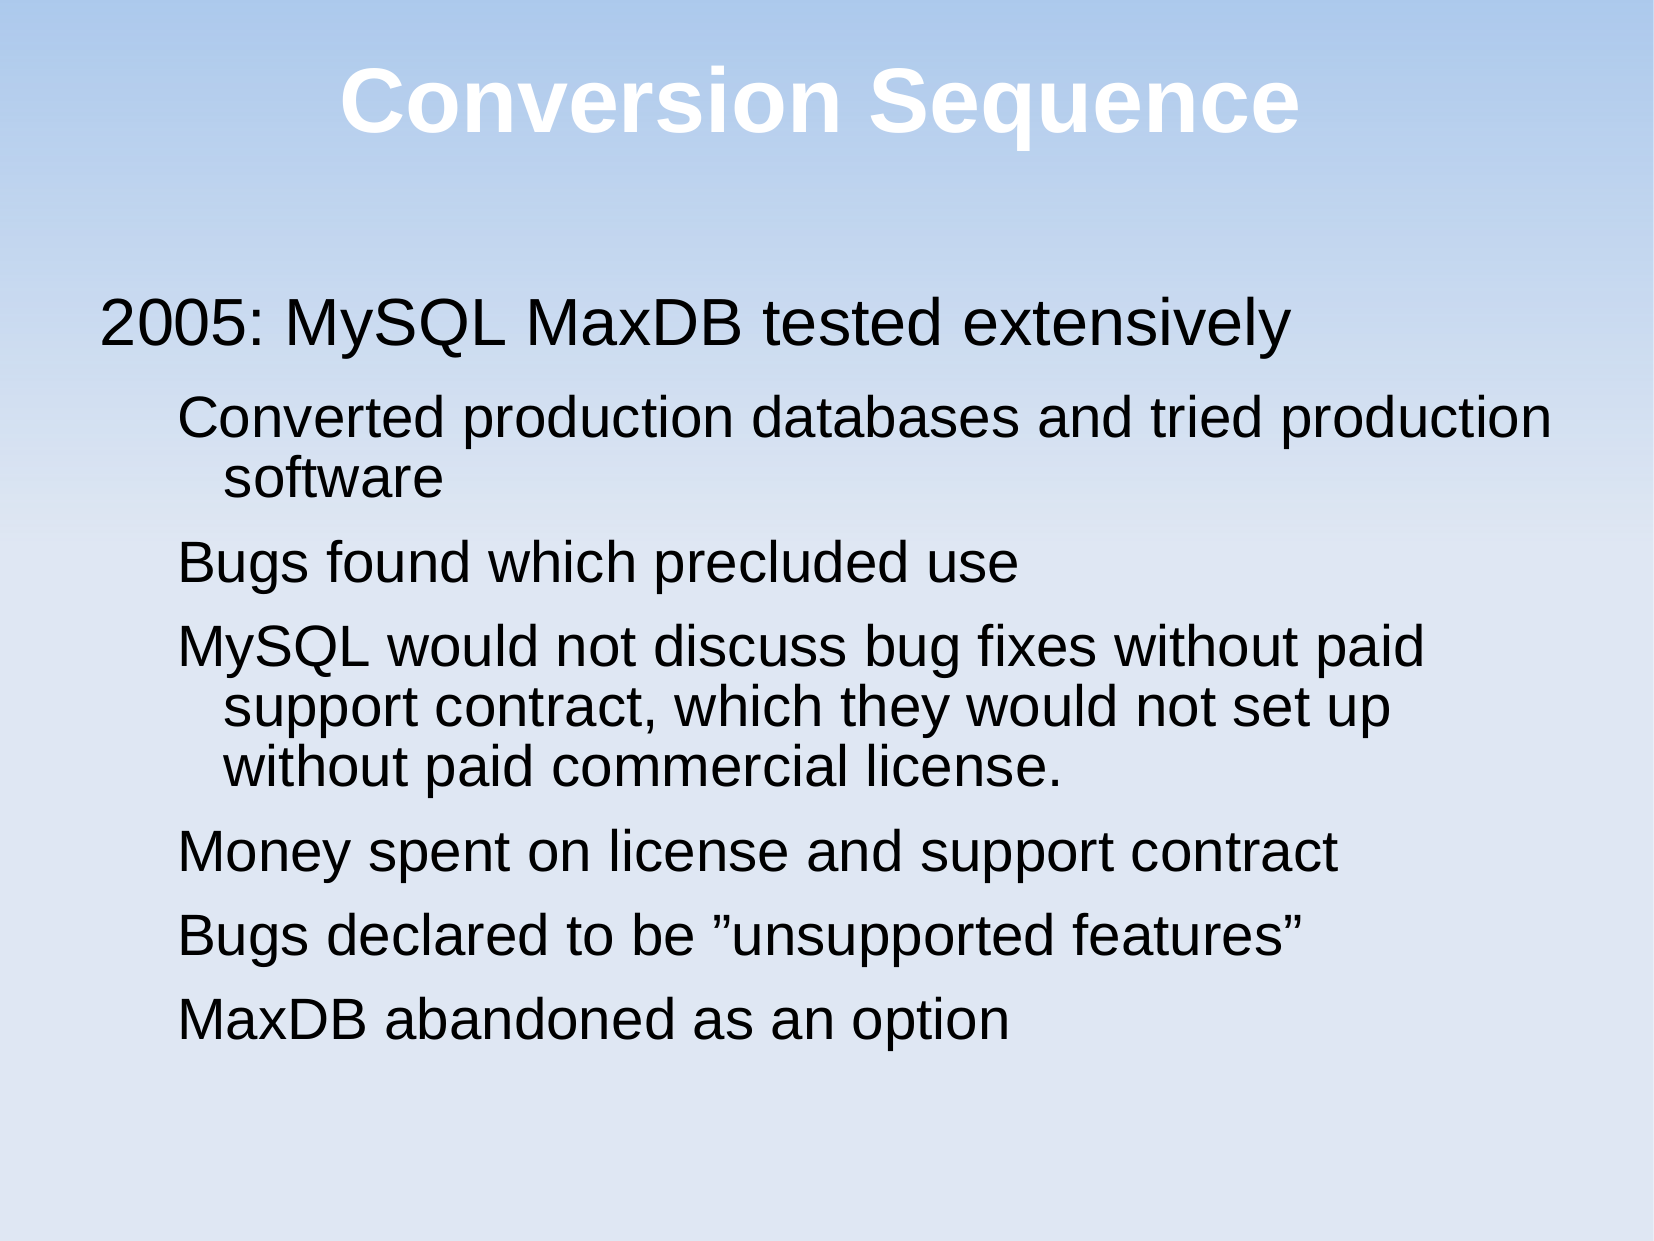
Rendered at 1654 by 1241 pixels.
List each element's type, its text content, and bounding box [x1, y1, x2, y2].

picture [0, 0, 1654, 1241]
list 2005: MySQL MaxDB tested extensively Converted production databases and tried production software Bugs found which precluded use MySQL would not discuss bug fixes without paid support contract, which they would not set up without paid commercial license. Money spent on license and support contract Bugs declared to be ”unsupported features” MaxDB abandoned as an option [82, 290, 1571, 1109]
title Conversion Sequence [76, 0, 1565, 208]
